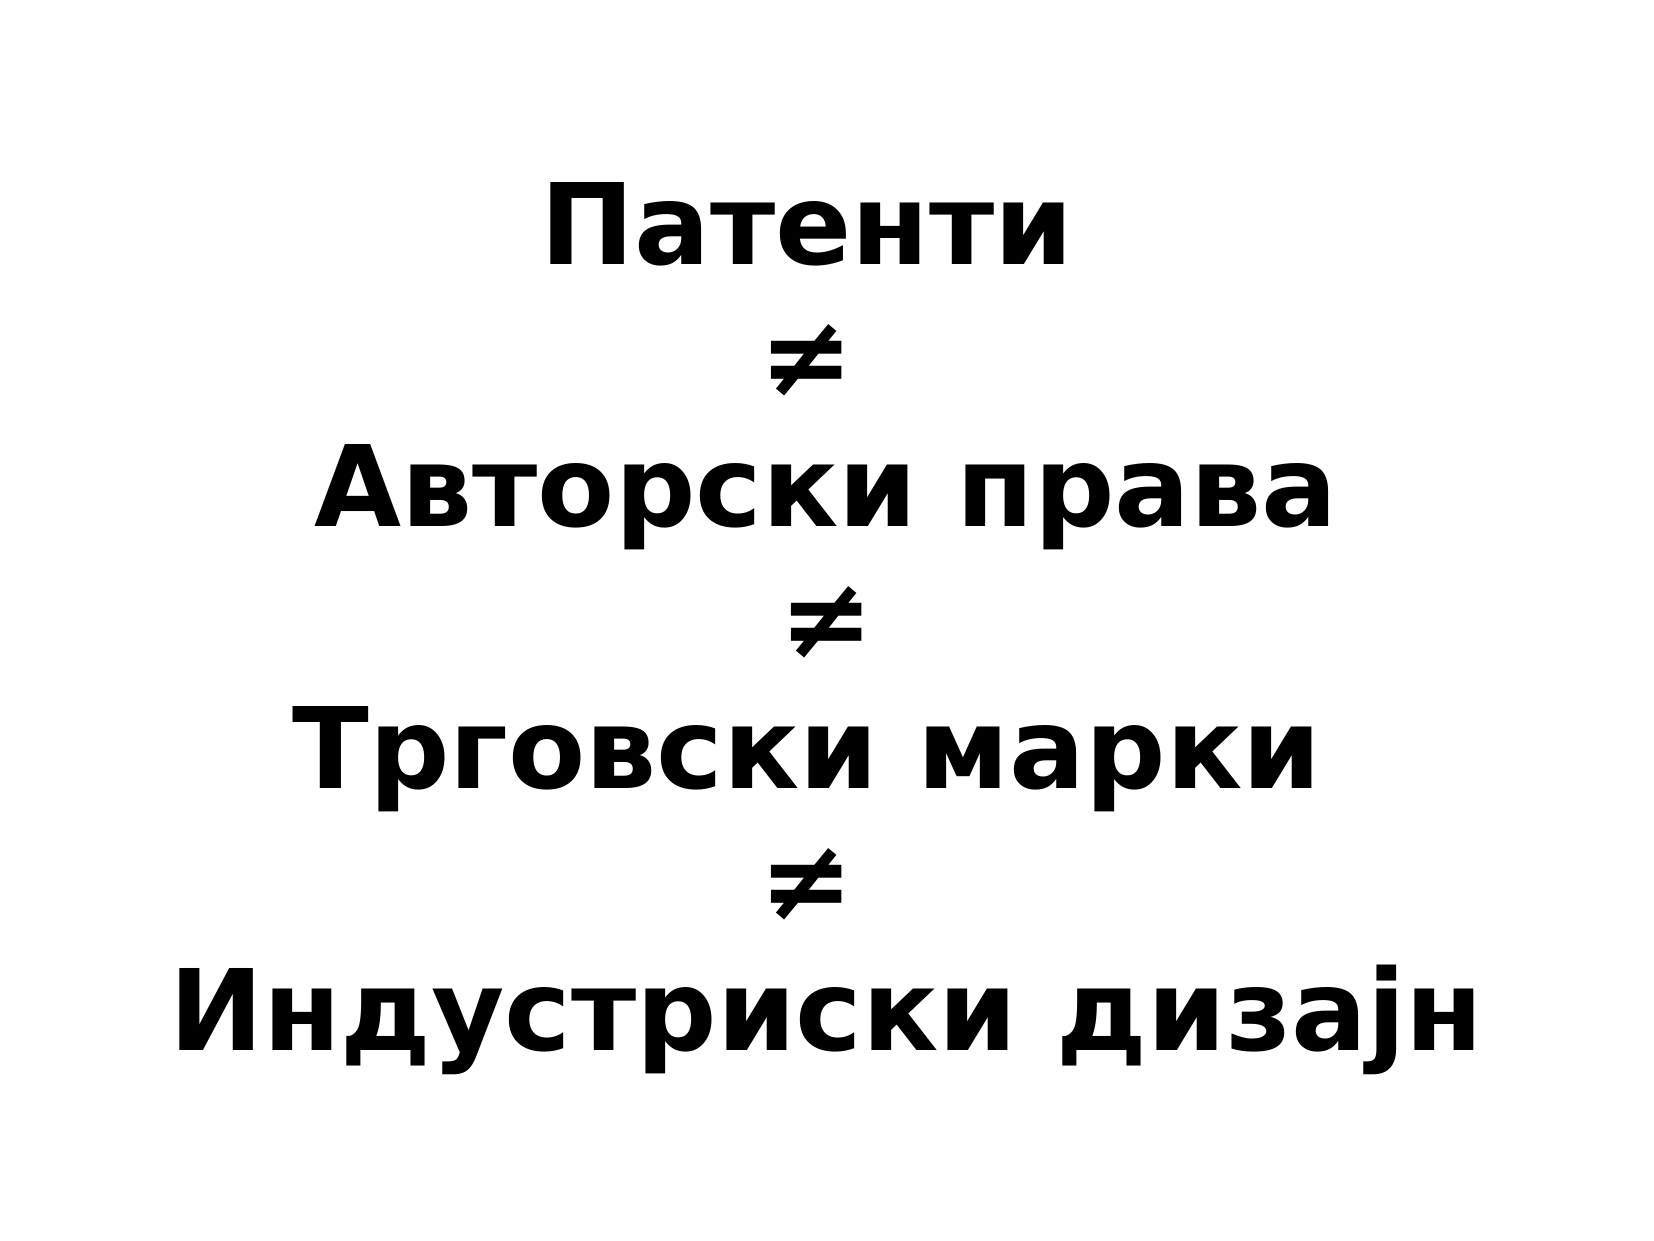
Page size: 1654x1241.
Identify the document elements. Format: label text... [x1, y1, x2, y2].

subtitle Патенти ≠ Авторски права ≠ Трговски марки ≠ Индустриски дизајн [0, 0, 1654, 1238]
